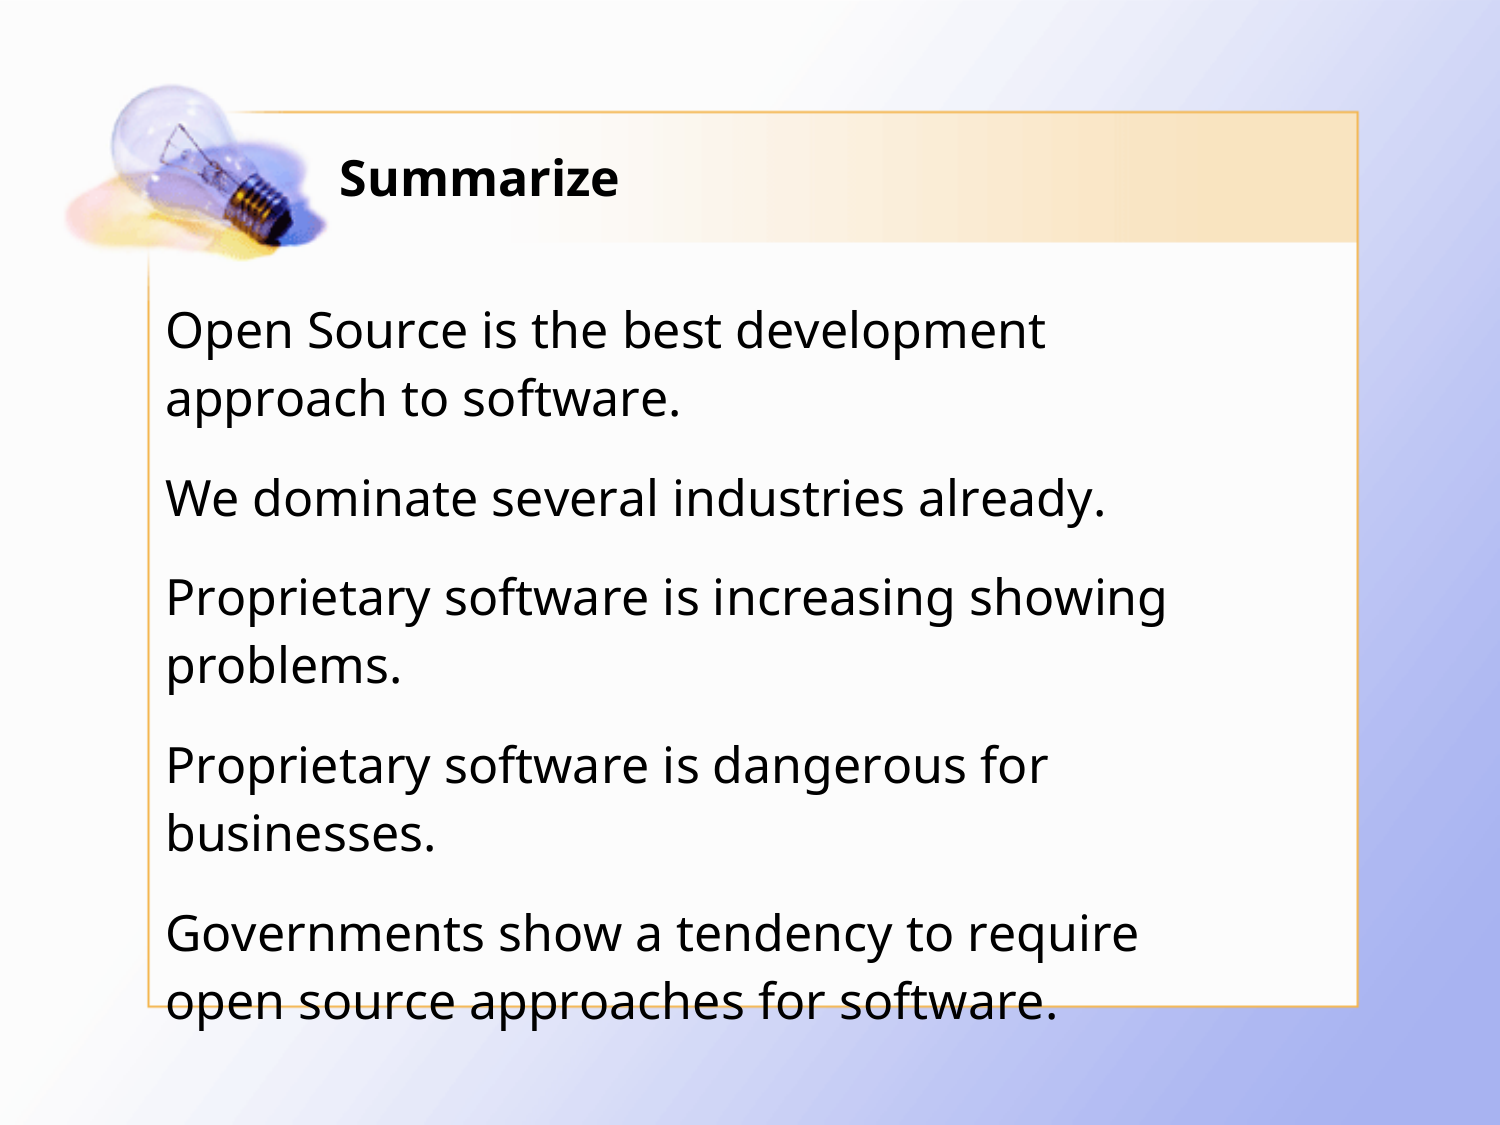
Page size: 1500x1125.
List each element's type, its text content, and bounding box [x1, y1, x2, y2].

list Open Source is the best development approach to software. We dominate several industries already. Proprietary software is increasing showing problems. Proprietary software is dangerous for businesses. Governments show a tendency to require open source approaches for software. [150, 287, 1275, 964]
title Summarize [324, 134, 1275, 222]
picture [0, 0, 1500, 1125]
